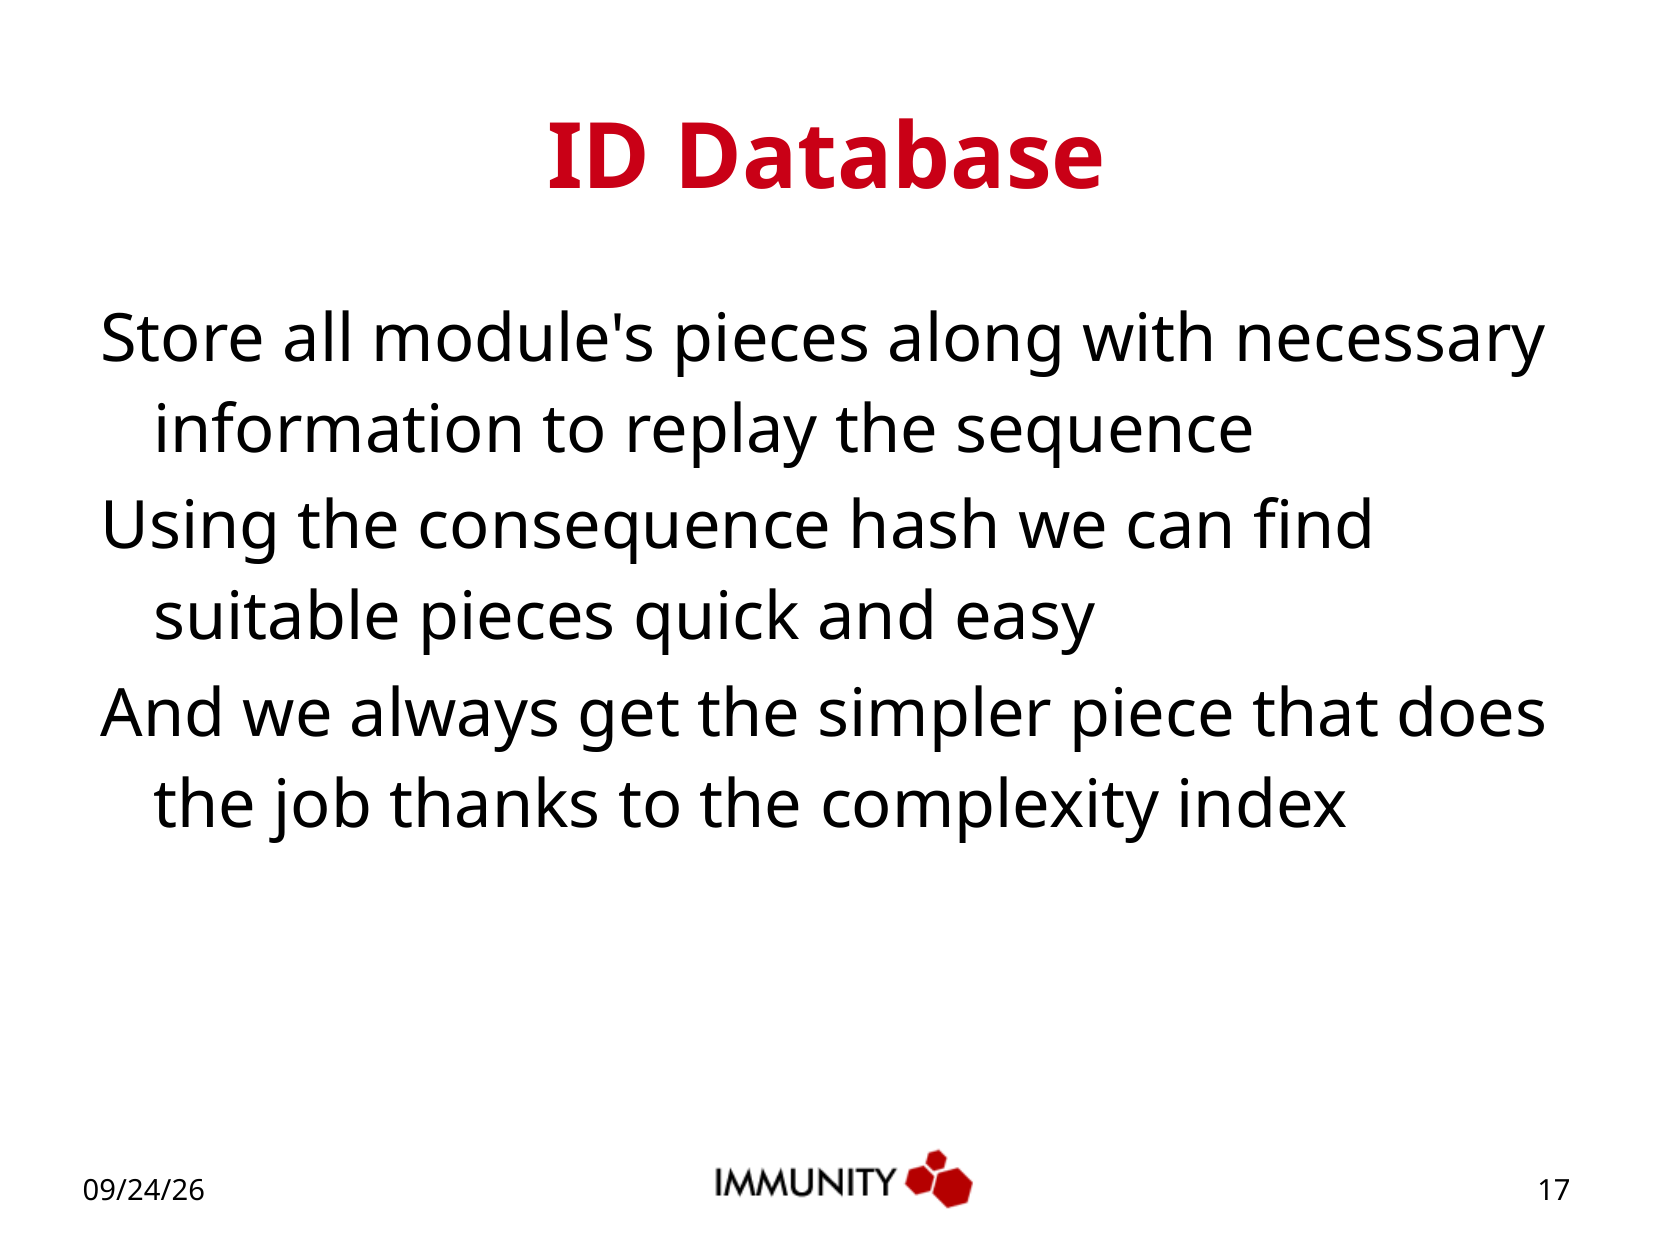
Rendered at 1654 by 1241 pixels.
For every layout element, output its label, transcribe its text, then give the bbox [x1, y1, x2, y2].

picture [694, 1130, 984, 1235]
list Store all module's pieces along with necessary information to replay the sequence Using the consequence hash we can find suitable pieces quick and easy And we always get the simpler piece that does the job thanks to the complexity index [82, 290, 1571, 1094]
title ID Database [82, 49, 1571, 257]
